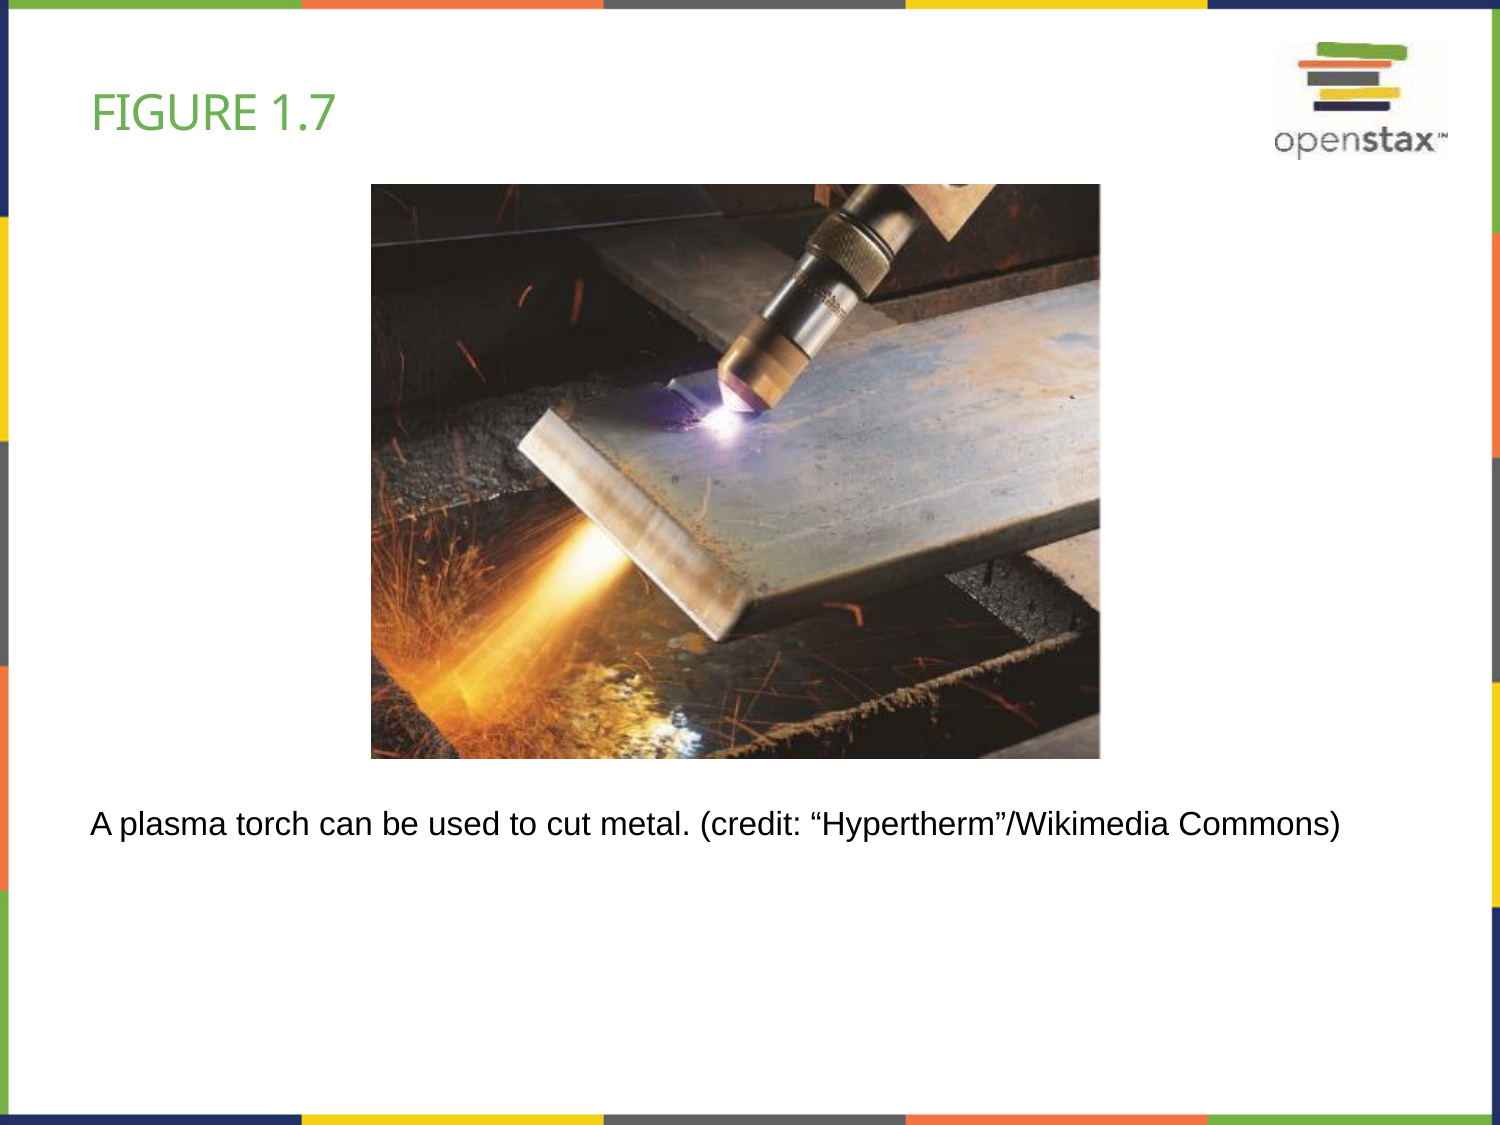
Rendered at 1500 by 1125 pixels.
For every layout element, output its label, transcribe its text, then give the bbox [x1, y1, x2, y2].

title Figure 1.7 [75, 39, 1398, 148]
list A plasma torch can be used to cut metal. (credit: “Hypertherm”/Wikimedia Commons) [75, 794, 1398, 986]
picture [0, 0, 1500, 1125]
